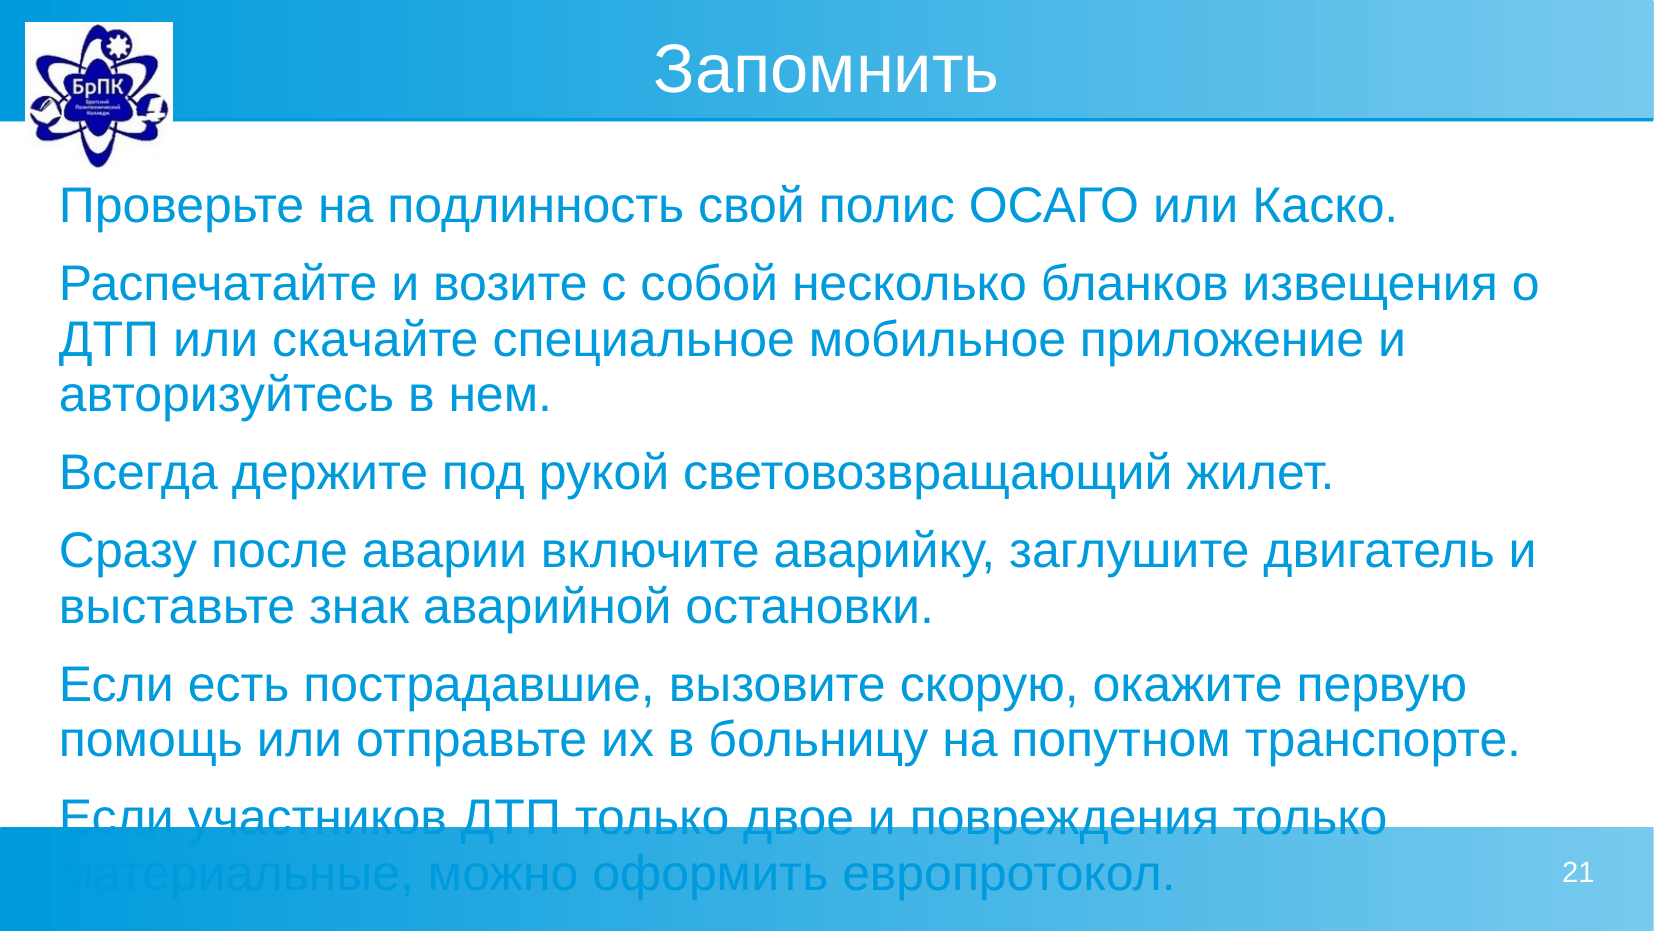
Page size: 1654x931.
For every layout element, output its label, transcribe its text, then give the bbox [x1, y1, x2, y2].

picture [25, 23, 173, 170]
title Запомнить [173, 30, 1595, 108]
list Проверьте на подлинность свой полис ОСАГО или Каско. Распечатайте и возите с собой несколько бланков извещения о ДТП или скачайте специальное мобильное приложение и авторизуйтесь в нем. Всегда держите под рукой световозвращающий жилет. Сразу после аварии включите аварийку, заглушите двигатель и выставьте знак аварийной остановки. Если есть пострадавшие, вызовите скорую, окажите первую помощь или отправьте их в больницу на попутном транспорте. Если участников ДТП только двое и повреждения только материальные, можно оформить европротокол. [59, 177, 1595, 768]
